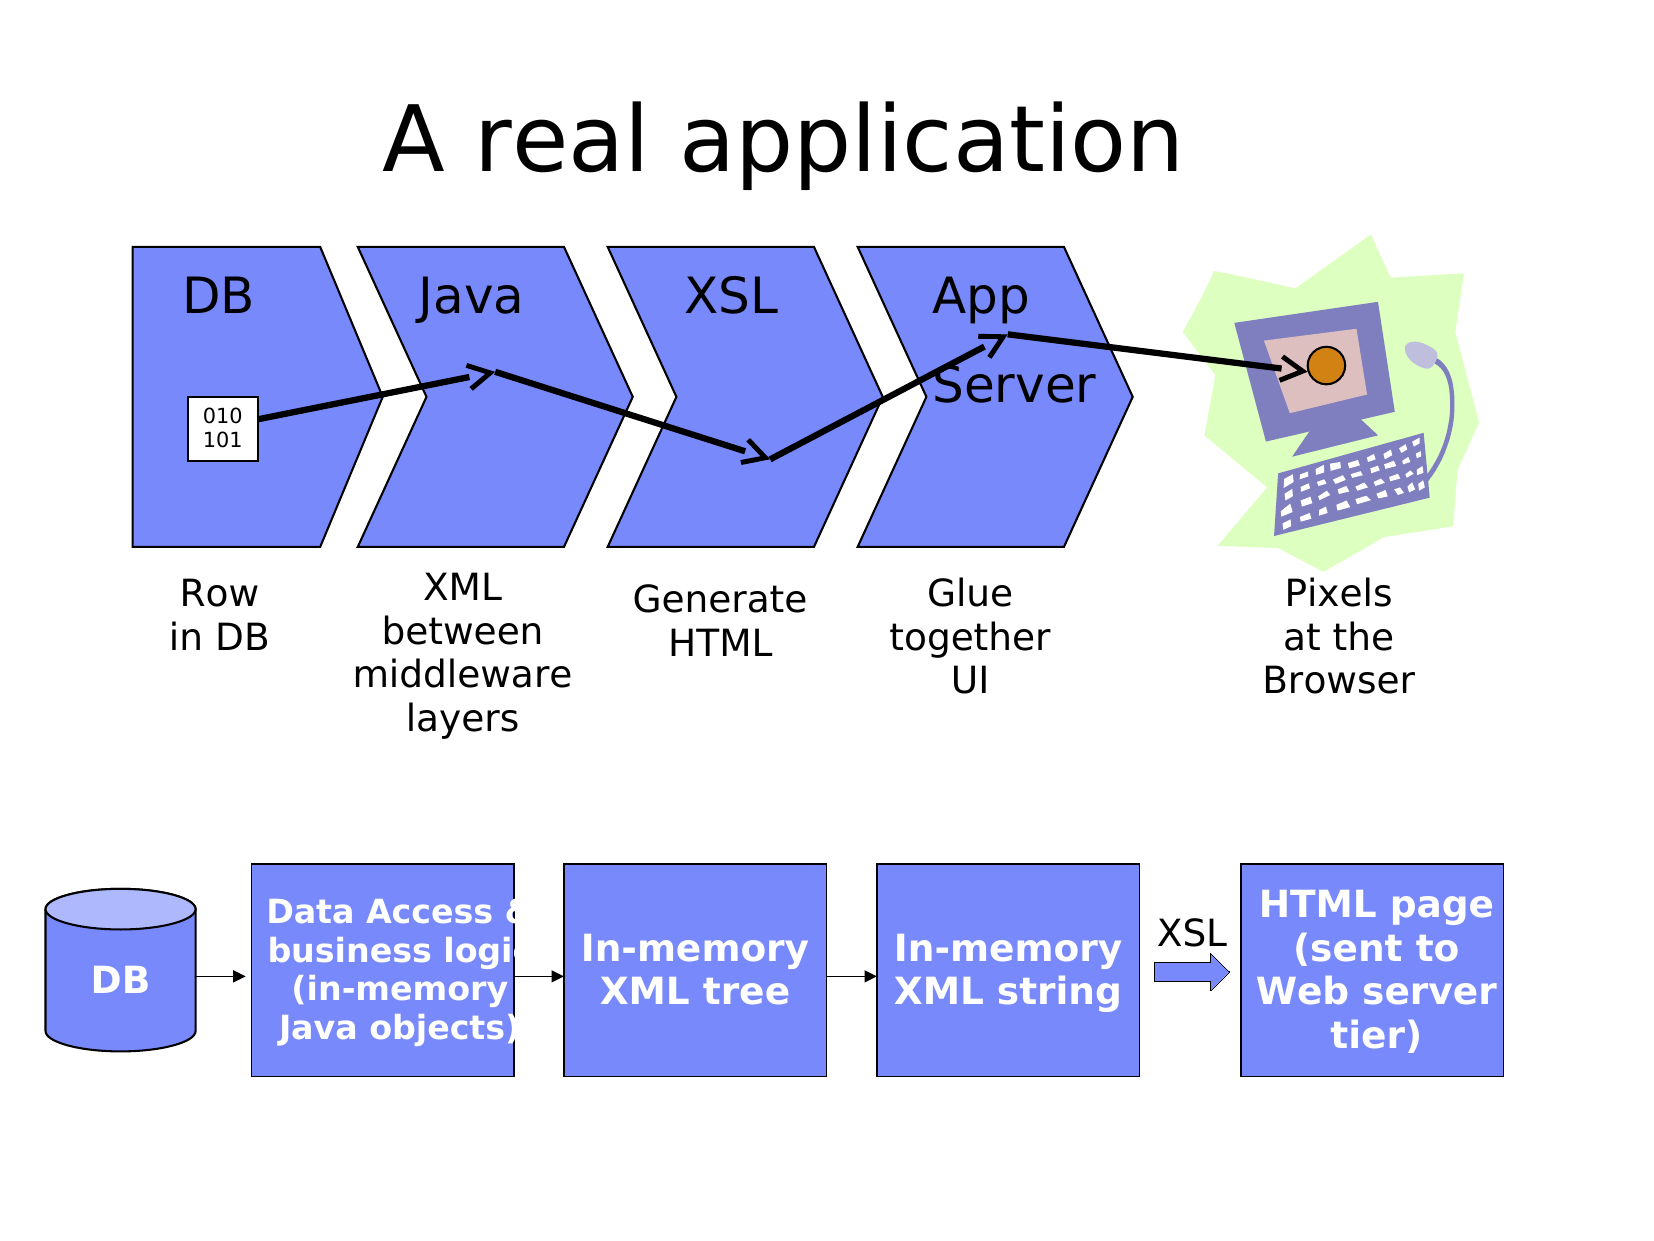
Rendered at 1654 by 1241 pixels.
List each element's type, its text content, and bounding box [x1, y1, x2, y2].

text_box [132, 246, 383, 547]
text_box Java [403, 259, 540, 334]
text_box DB [45, 912, 196, 1052]
text_box Data Access & business logic (in-memory Java objects) [251, 863, 514, 1077]
text_box [357, 246, 633, 547]
text_box XSL [1142, 903, 1241, 963]
text_box [607, 246, 883, 547]
text_box Pixels at the Browser [1247, 564, 1427, 710]
picture [1182, 234, 1480, 572]
text_box In-memory XML tree [563, 863, 827, 1077]
text_box HTML page (sent to Web server tier) [1241, 863, 1504, 1077]
text_box Row in DB [154, 564, 283, 667]
text_box [1154, 963, 1230, 991]
text_box XML between middleware layers [337, 558, 583, 748]
text_box [857, 351, 1133, 547]
text_box In-memory XML string [876, 863, 1140, 1077]
text_box 010 101 [188, 396, 258, 461]
text_box [857, 246, 1070, 377]
text_box [1307, 346, 1346, 385]
text_box DB [167, 259, 271, 334]
text_box Glue together UI [874, 564, 1063, 710]
text_box Generate HTML [618, 570, 819, 673]
title A real application [108, 78, 1461, 202]
text_box XSL [669, 259, 794, 334]
text_box App Server [917, 259, 1112, 423]
